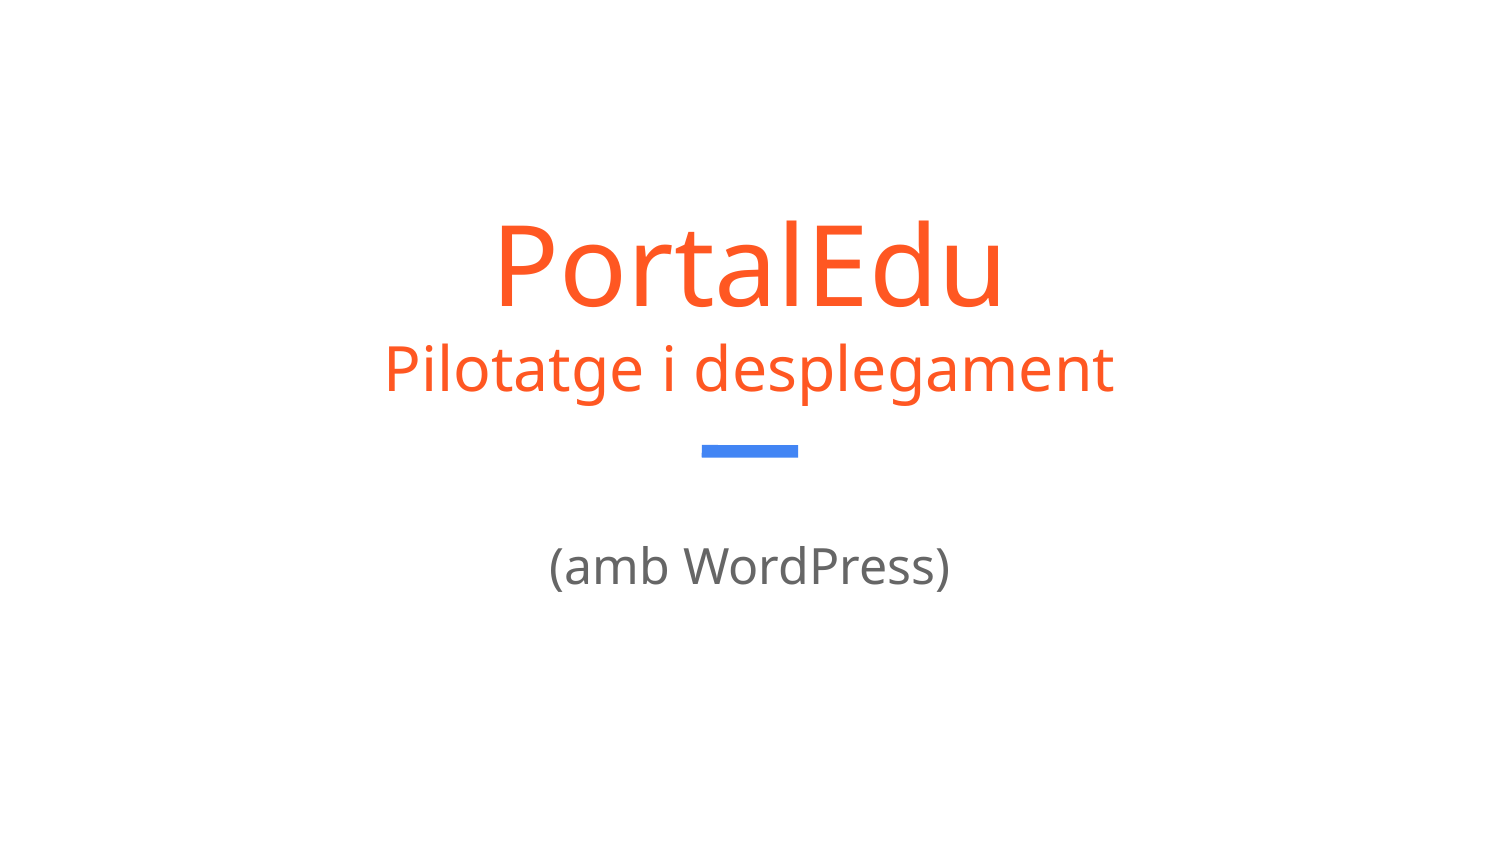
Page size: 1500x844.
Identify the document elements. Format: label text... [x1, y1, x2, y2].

title PortalEdu Pilotatge i desplegament [51, 97, 1449, 419]
subtitle (amb WordPress) [51, 519, 1449, 640]
